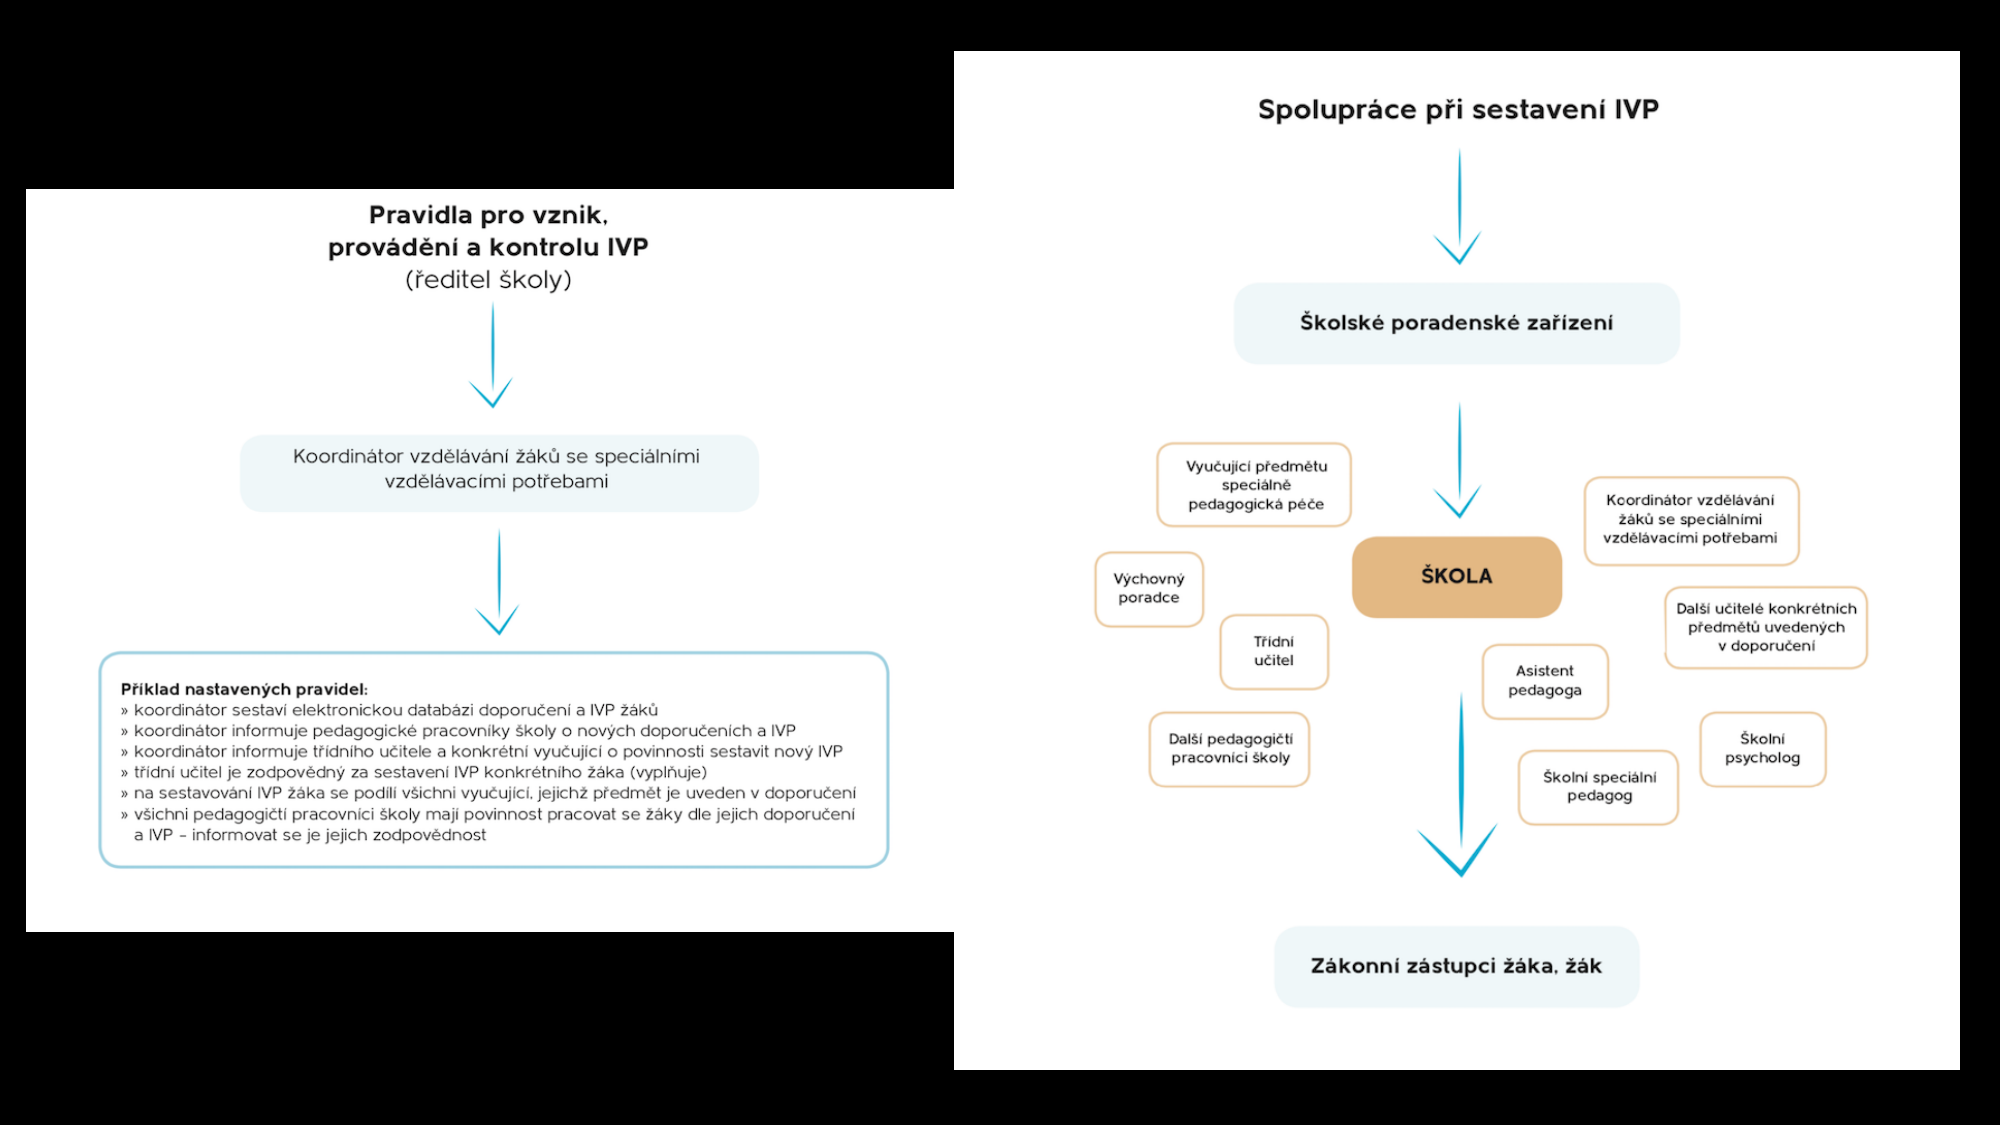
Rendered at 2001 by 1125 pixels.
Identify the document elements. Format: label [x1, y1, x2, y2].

picture [26, 51, 1960, 1070]
